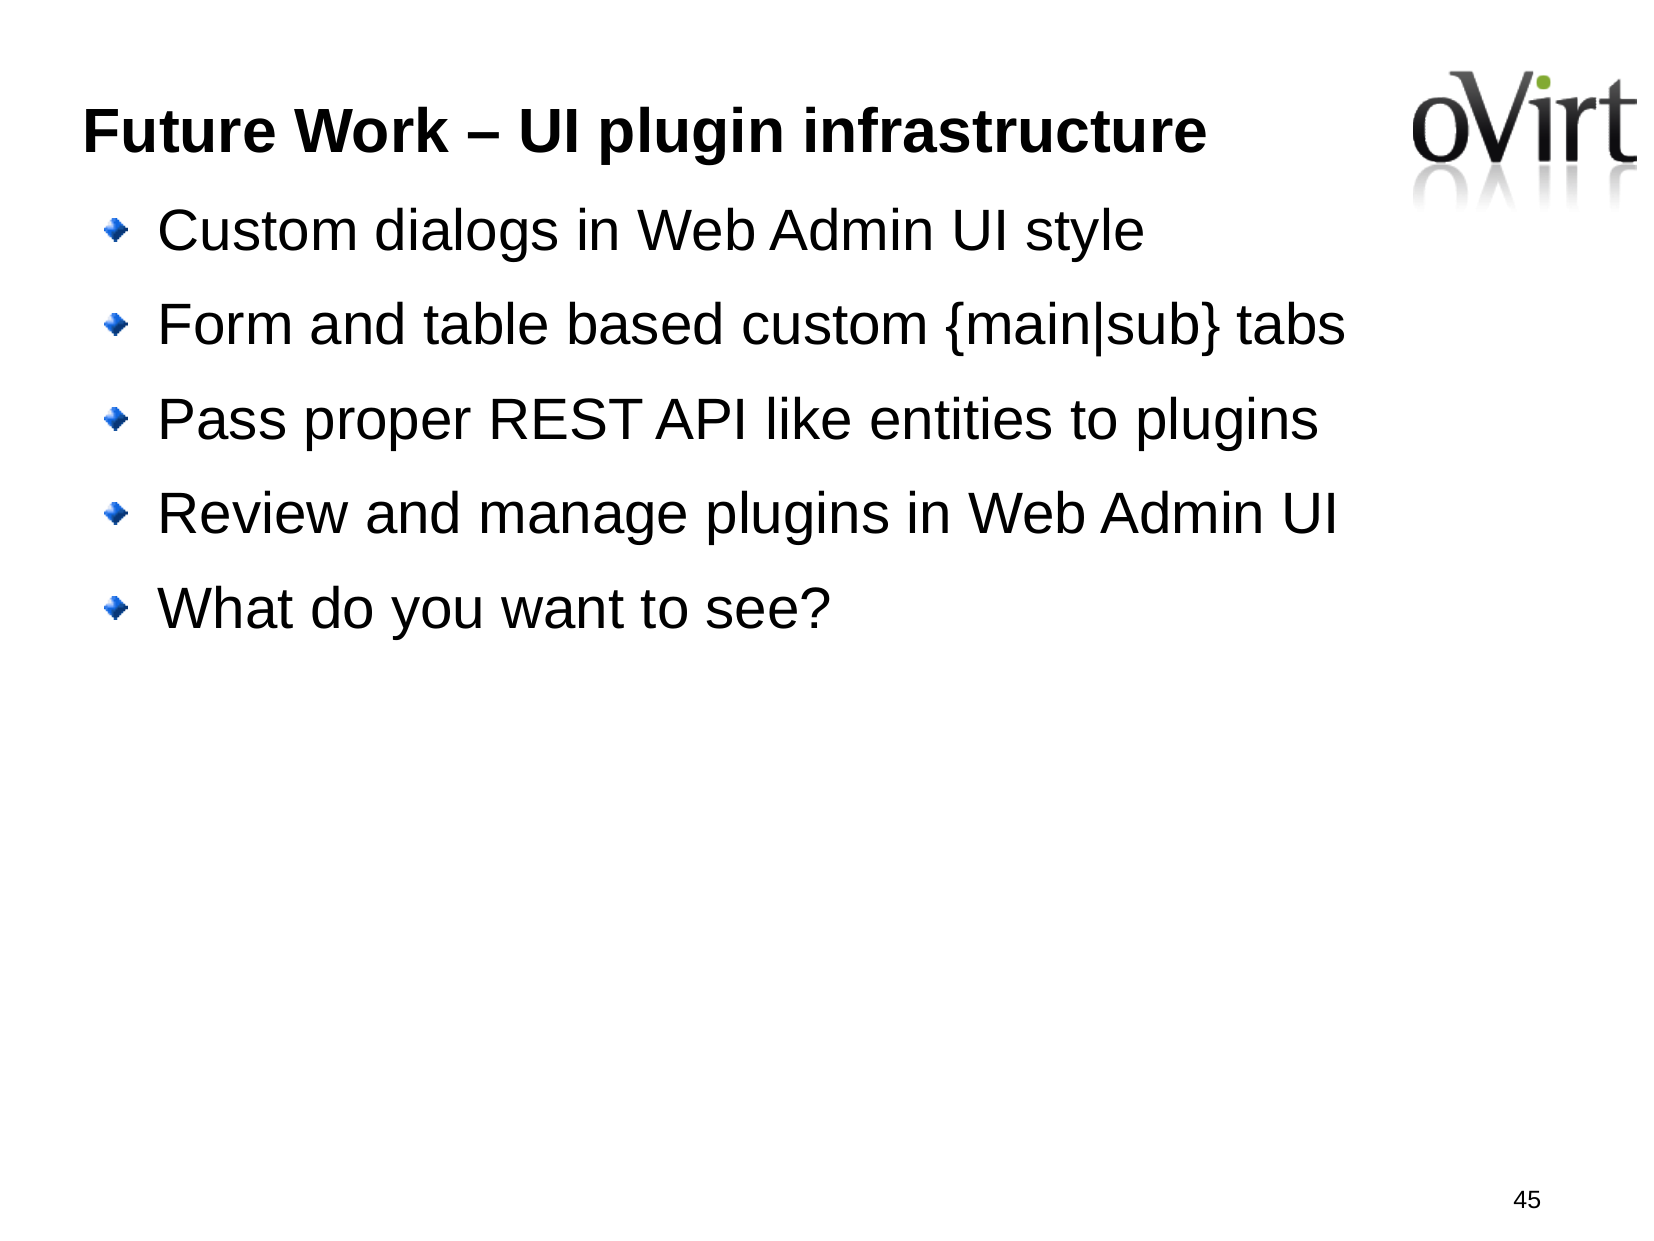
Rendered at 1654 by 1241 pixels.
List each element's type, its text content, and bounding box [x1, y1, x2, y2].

title Future Work – UI plugin infrastructure [82, 37, 1303, 226]
list Custom dialogs in Web Admin UI style Form and table based custom {main|sub} tabs Pass proper REST API like entities to plugins Review and manage plugins in Web Admin UI What do you want to see? [86, 197, 1576, 991]
picture [1413, 63, 1637, 212]
